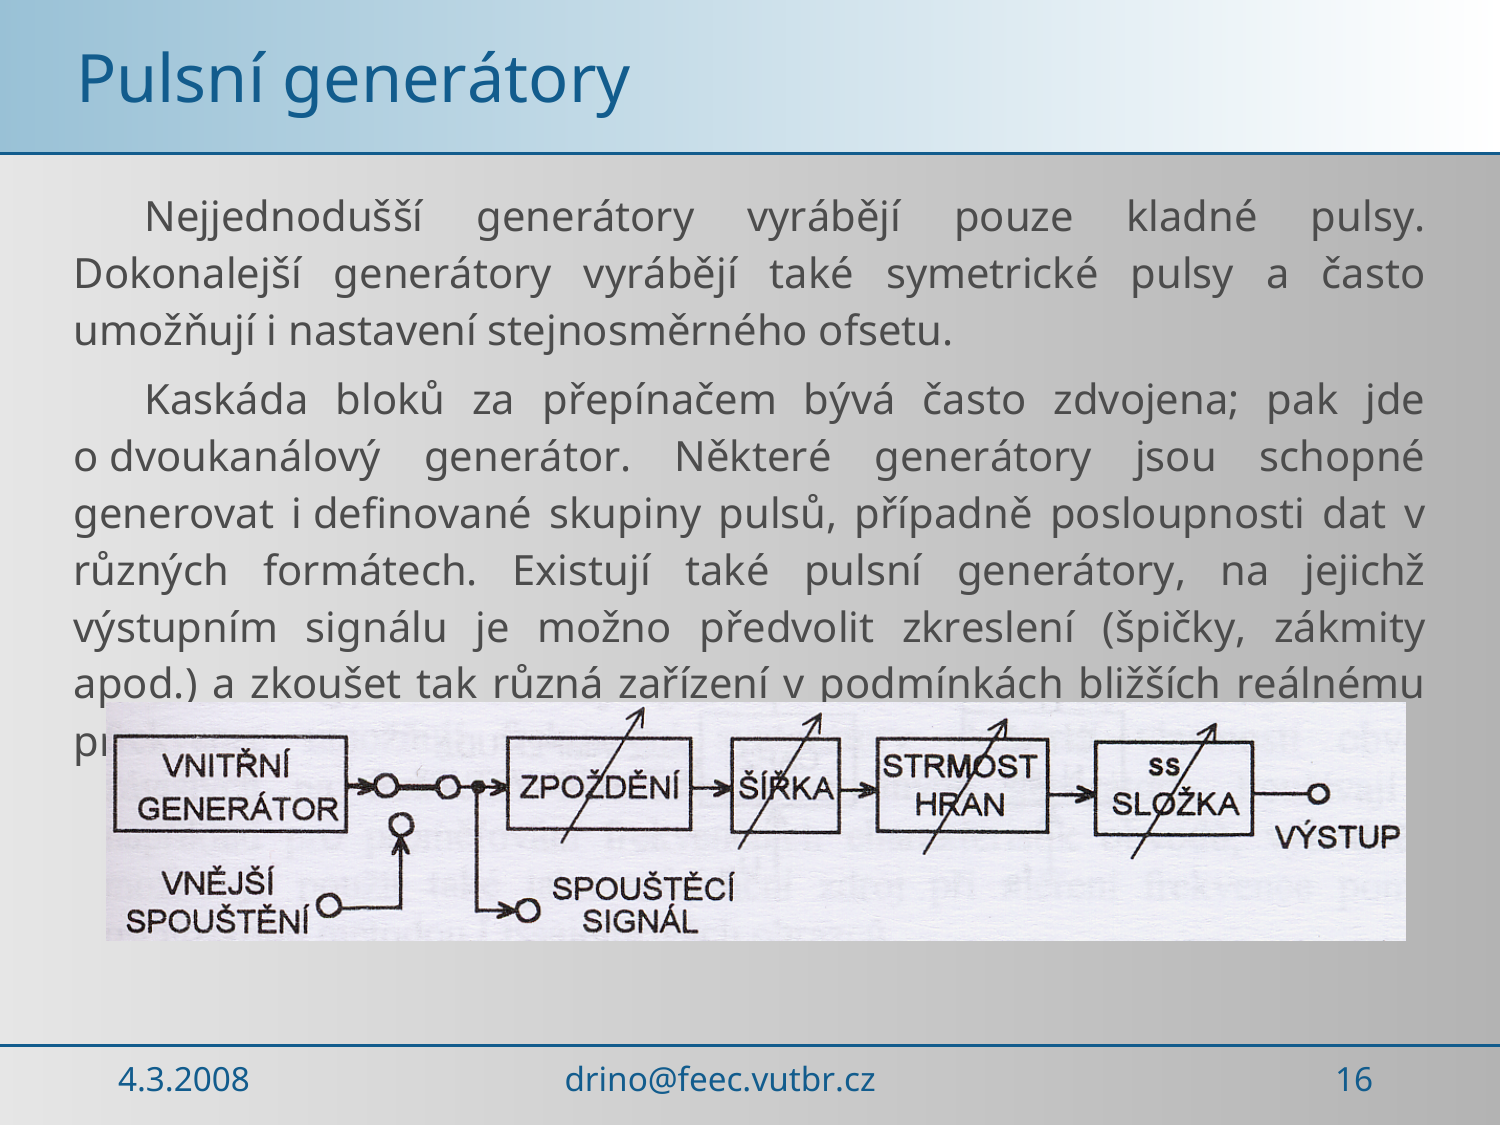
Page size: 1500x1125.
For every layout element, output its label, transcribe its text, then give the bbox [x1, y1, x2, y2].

title Pulsní generátory [0, 0, 1500, 152]
text_box <číslo> [1075, 1049, 1388, 1125]
text_box drino@feec.vutbr.cz [454, 1049, 987, 1125]
text_box 4.3.2008 [103, 1049, 432, 1125]
text_box Nejjednodušší generátory vyrábějí pouze kladné pulsy. Dokonalejší generátory vyrábějí také symetrické pulsy a často umožňují i nastavení stejnosměrného ofsetu. Kaskáda bloků za přepínačem bývá často zdvojena; pak jde o dvoukanálový generátor. Některé generátory jsou schopné generovat i definované skupiny pulsů, případně posloupnosti dat v různých formátech. Existují také pulsní generátory, na jejichž výstupním signálu je možno předvolit zkreslení (špičky, zákmity apod.) a zkoušet tak různá zařízení v podmínkách bližších reálnému provozu. [59, 178, 1442, 777]
picture [106, 702, 1406, 941]
